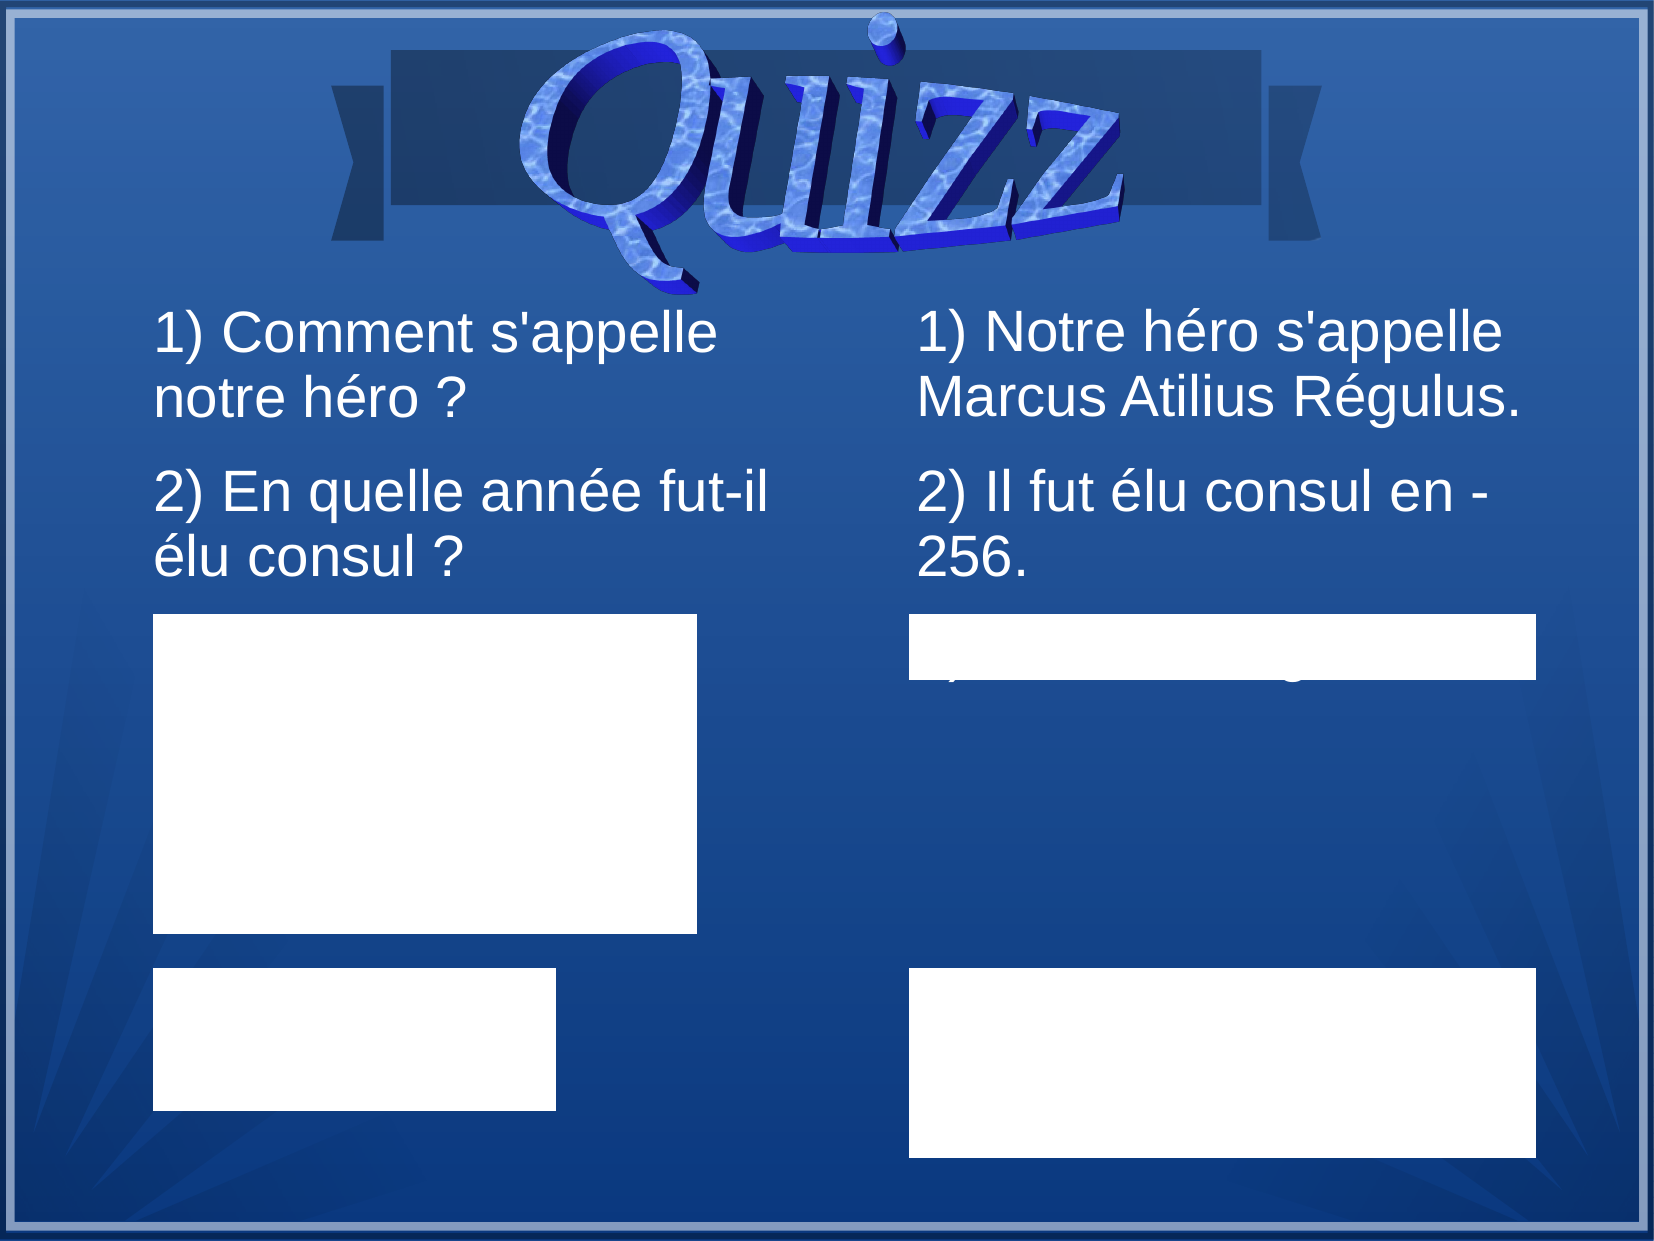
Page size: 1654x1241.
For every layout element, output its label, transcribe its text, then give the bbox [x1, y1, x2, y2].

list 1) Notre héro s'appelle Marcus Atilius Régulus. 2) Il fut élu consul en -256. 3) C'était une gravure. 4) Sa promesse était qu'il reviendrait en cas d'échec de sa mission. [845, 299, 1572, 1241]
text_box [909, 614, 1536, 680]
text_box [153, 614, 697, 934]
list 1) Comment s'appelle notre héro ? 2) En quelle année fut-il élu consul ? 3) L'ɶuvre de la troisième diapositive, était-ce une peinture, une gravure ou une enluminure ? 4) Quel était sa promesse ? [82, 299, 809, 1241]
text_box [909, 968, 1536, 1158]
text_box [153, 968, 556, 1111]
